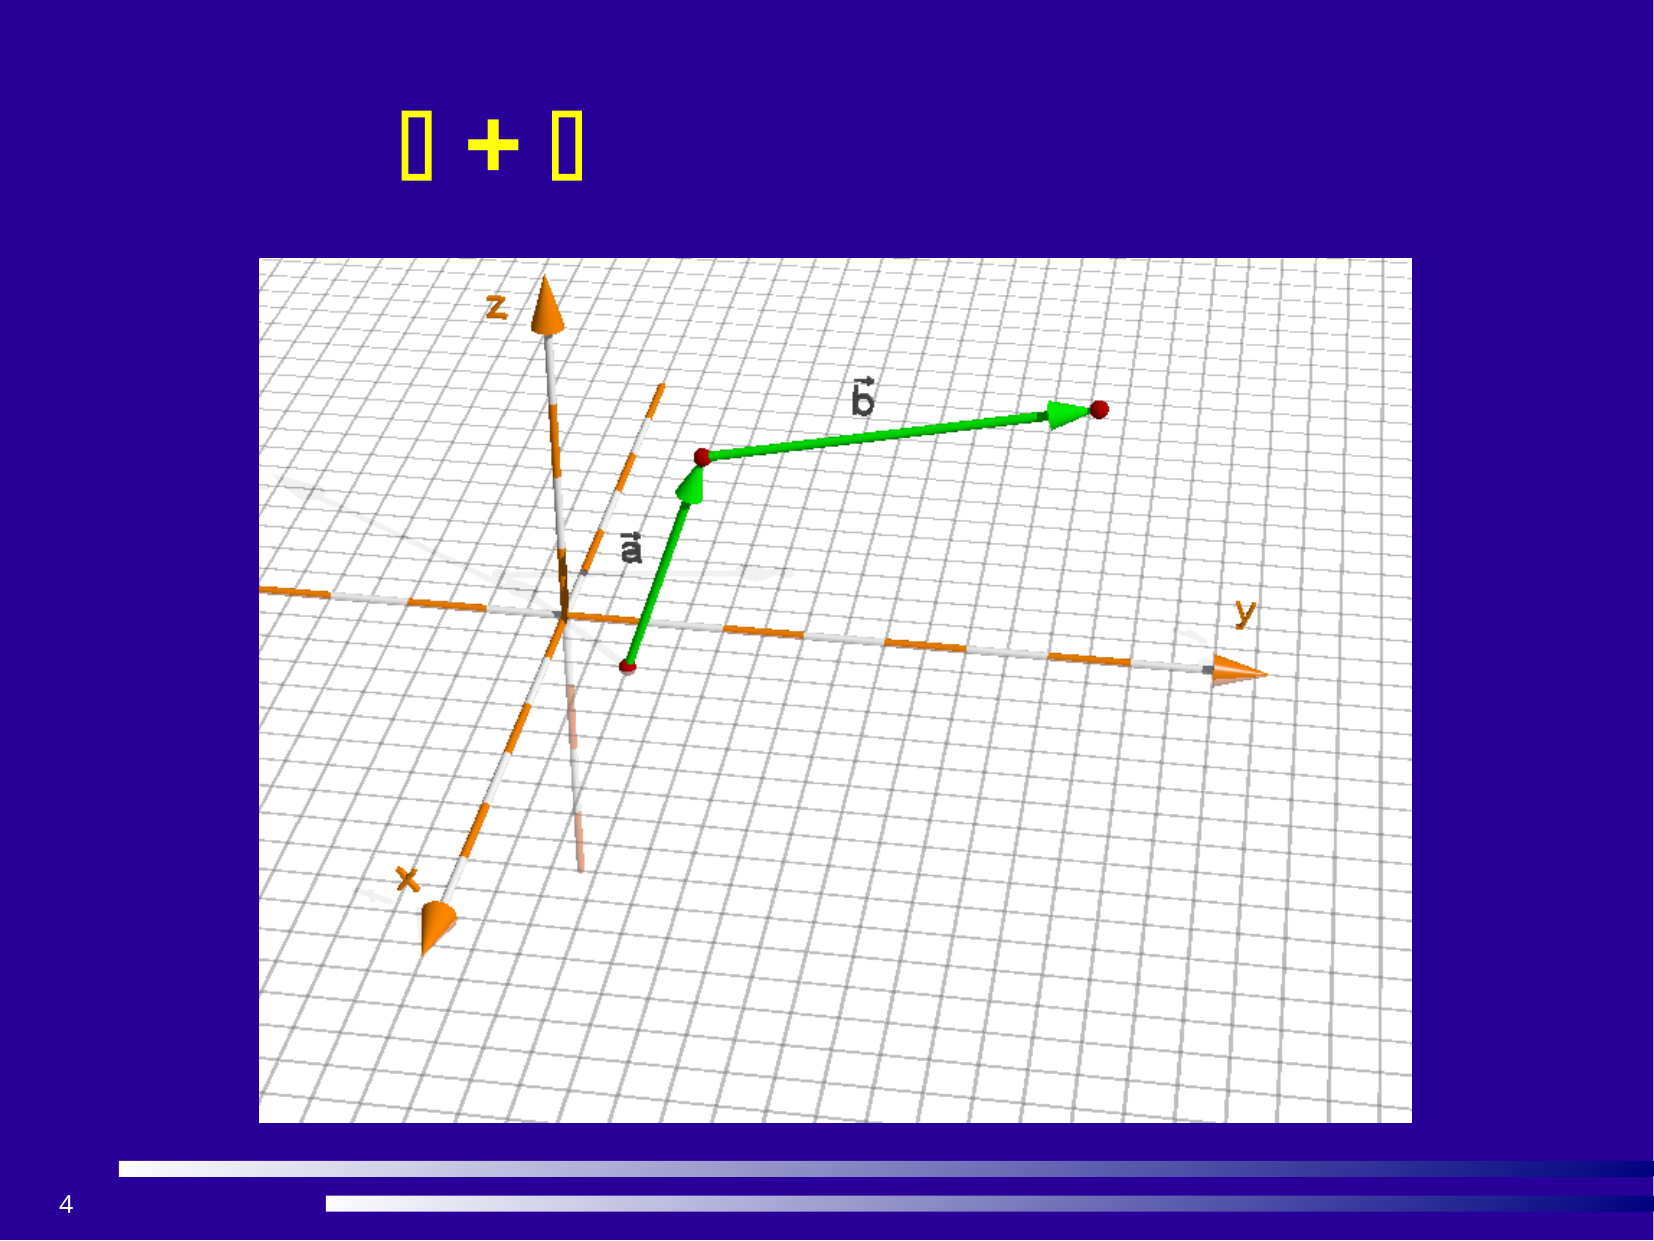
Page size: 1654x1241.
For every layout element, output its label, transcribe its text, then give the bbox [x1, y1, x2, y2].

picture [259, 258, 1412, 1123]
title ( + ) +  =  + ( + ) [121, 59, 1534, 237]
